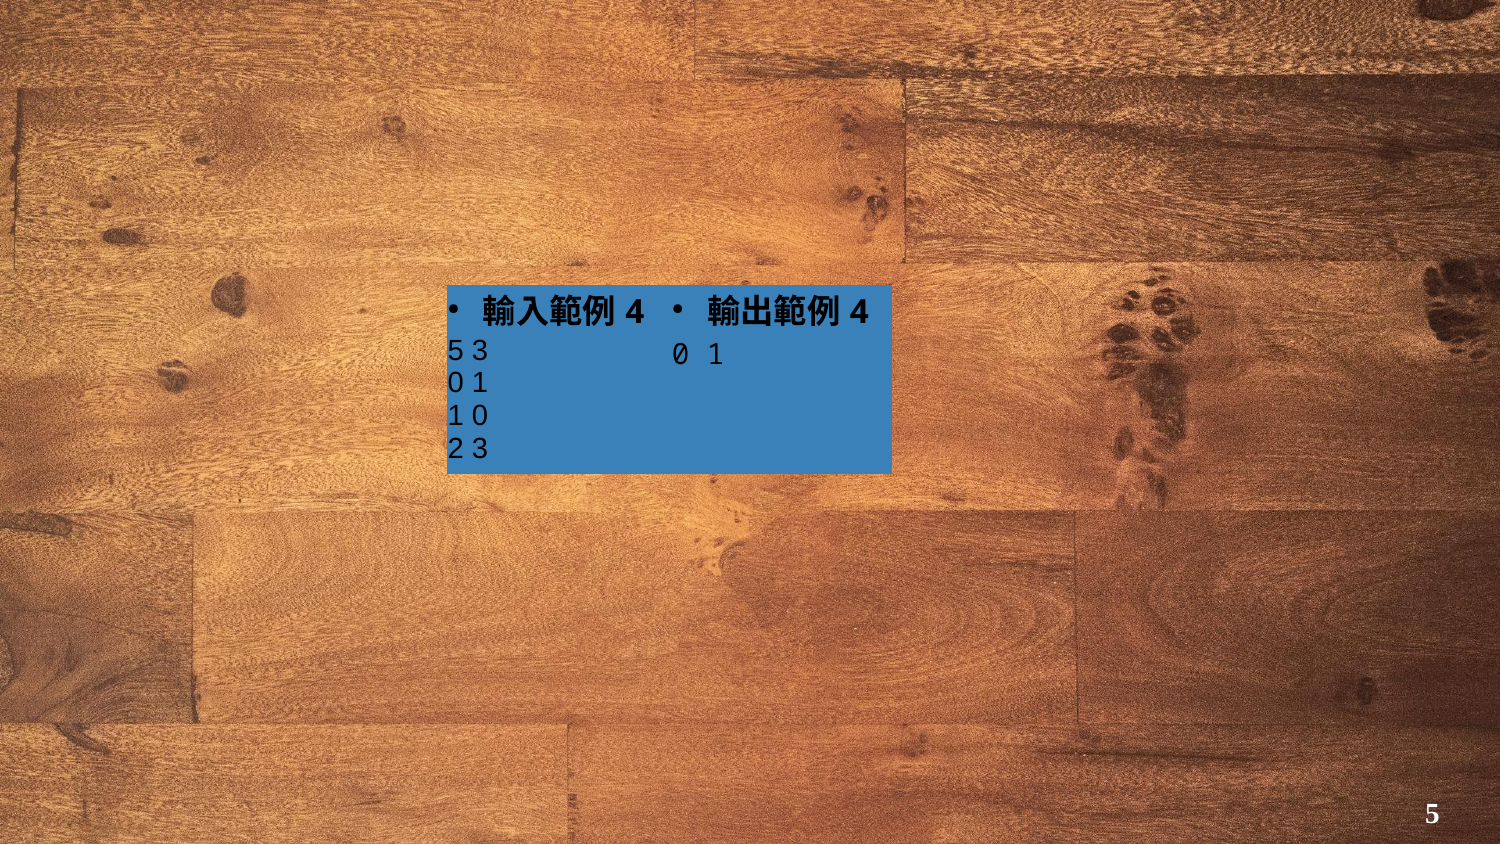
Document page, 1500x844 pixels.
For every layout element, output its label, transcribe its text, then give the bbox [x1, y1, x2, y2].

slide_number 5 [1410, 779, 1500, 844]
table_header 輸入範例4 5 3 0 1 1 0 2 3 [447, 285, 672, 474]
table_header 輸出範例4 0 1 [672, 285, 892, 474]
